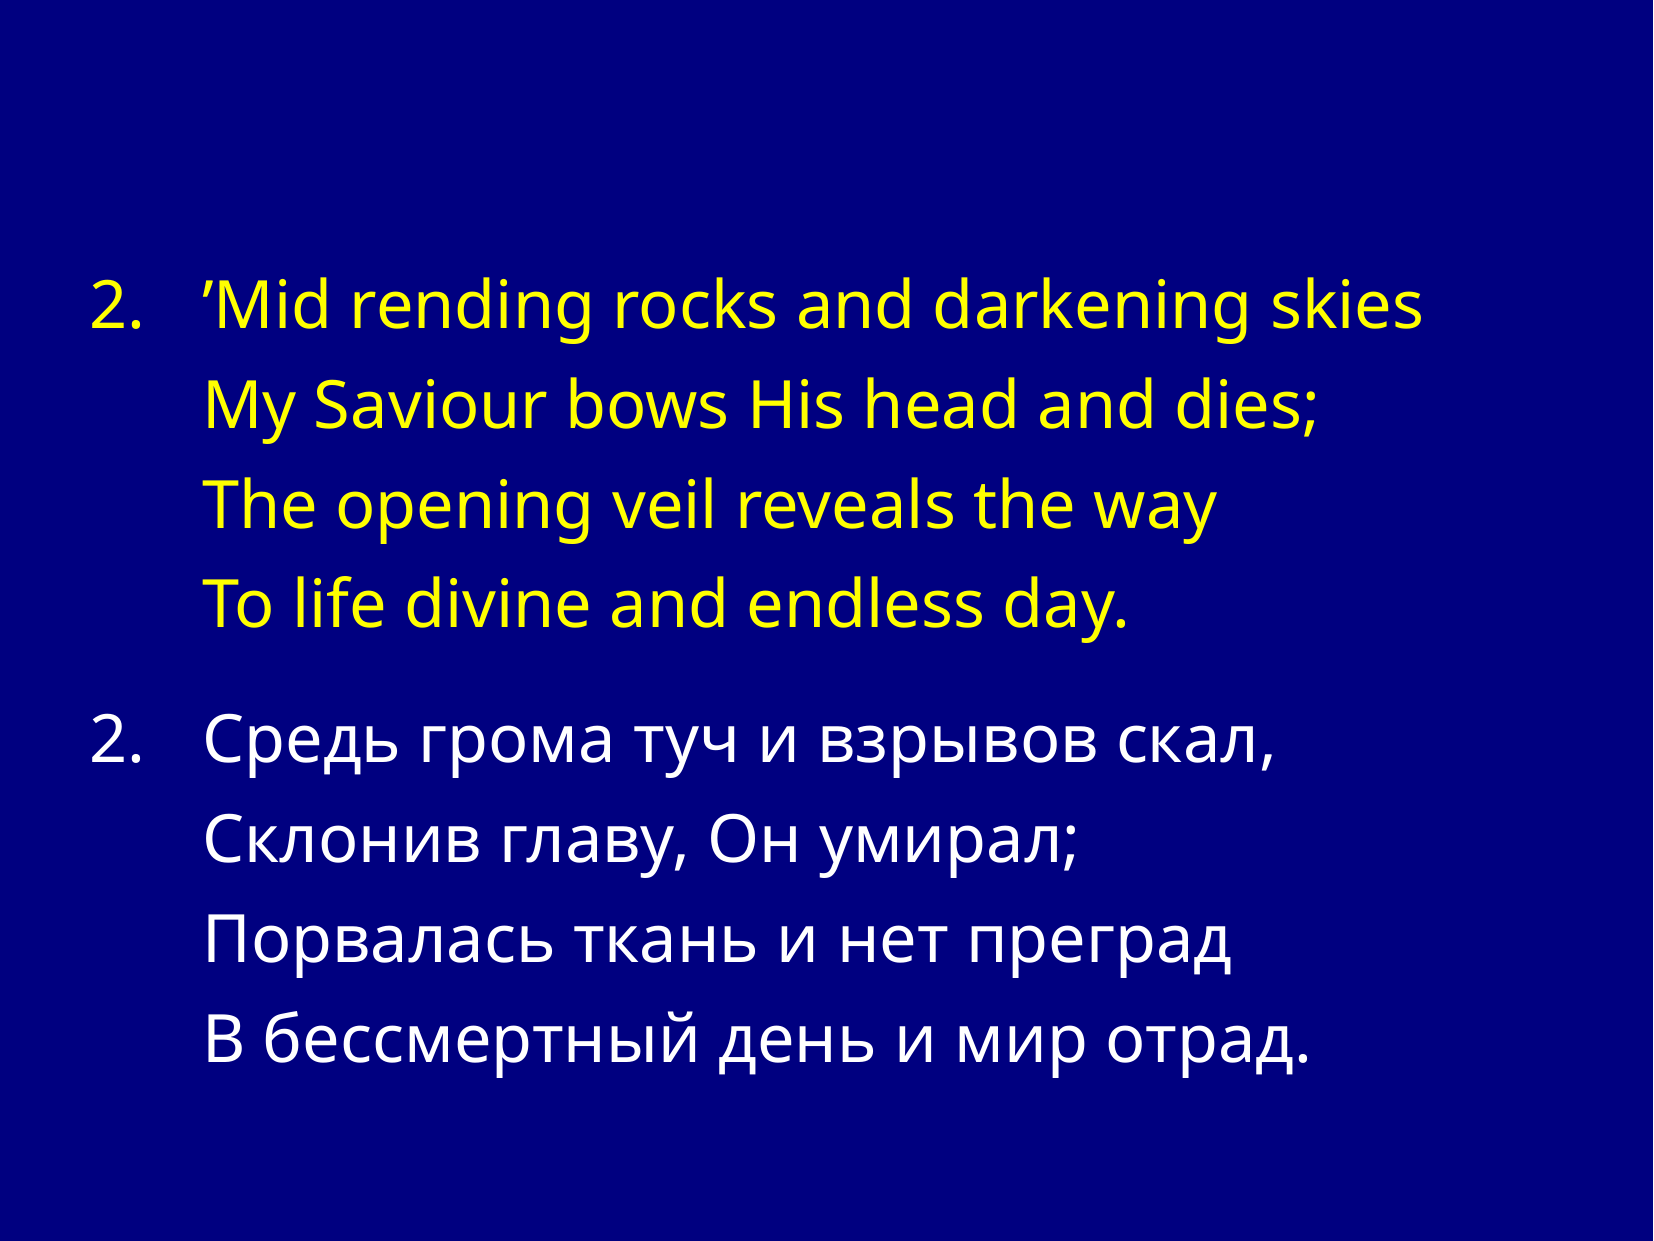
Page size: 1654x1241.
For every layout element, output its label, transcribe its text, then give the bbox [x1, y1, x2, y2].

text_box 2. ’Mid rending rocks and darkening skies My Saviour bows His head and dies; The opening veil reveals the way To life divine and endless day. [75, 150, 1576, 638]
text_box 2. Средь грома туч и взрывов скал, Склонив главу, Он умирал; Порвалась ткань и нет преград В бессмертный день и мир отрад. [75, 675, 1576, 1163]
